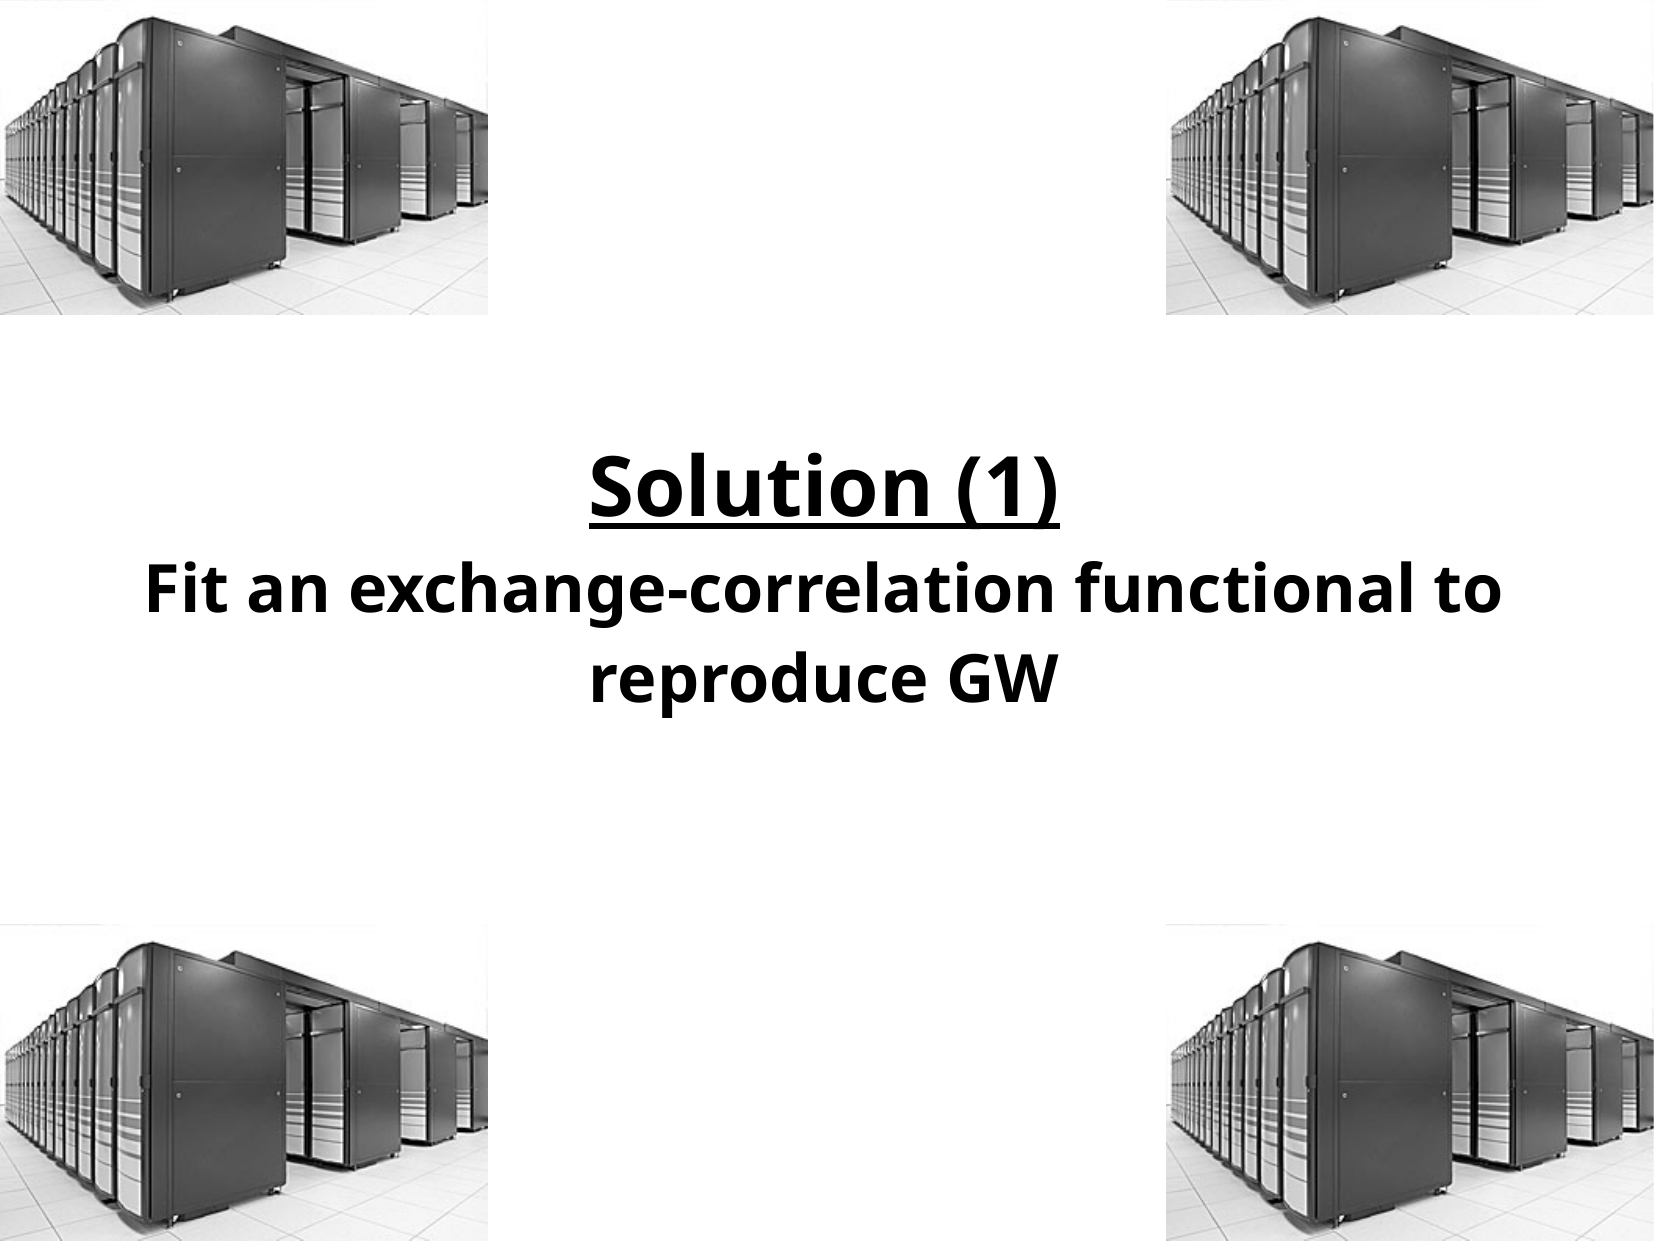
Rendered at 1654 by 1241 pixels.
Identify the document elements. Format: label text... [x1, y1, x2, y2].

picture [1166, 924, 1654, 1241]
text_box Solution (1) Fit an exchange-correlation functional to reproduce GW [105, 420, 1544, 792]
picture [0, 0, 488, 316]
picture [0, 924, 488, 1241]
picture [1166, 0, 1654, 316]
